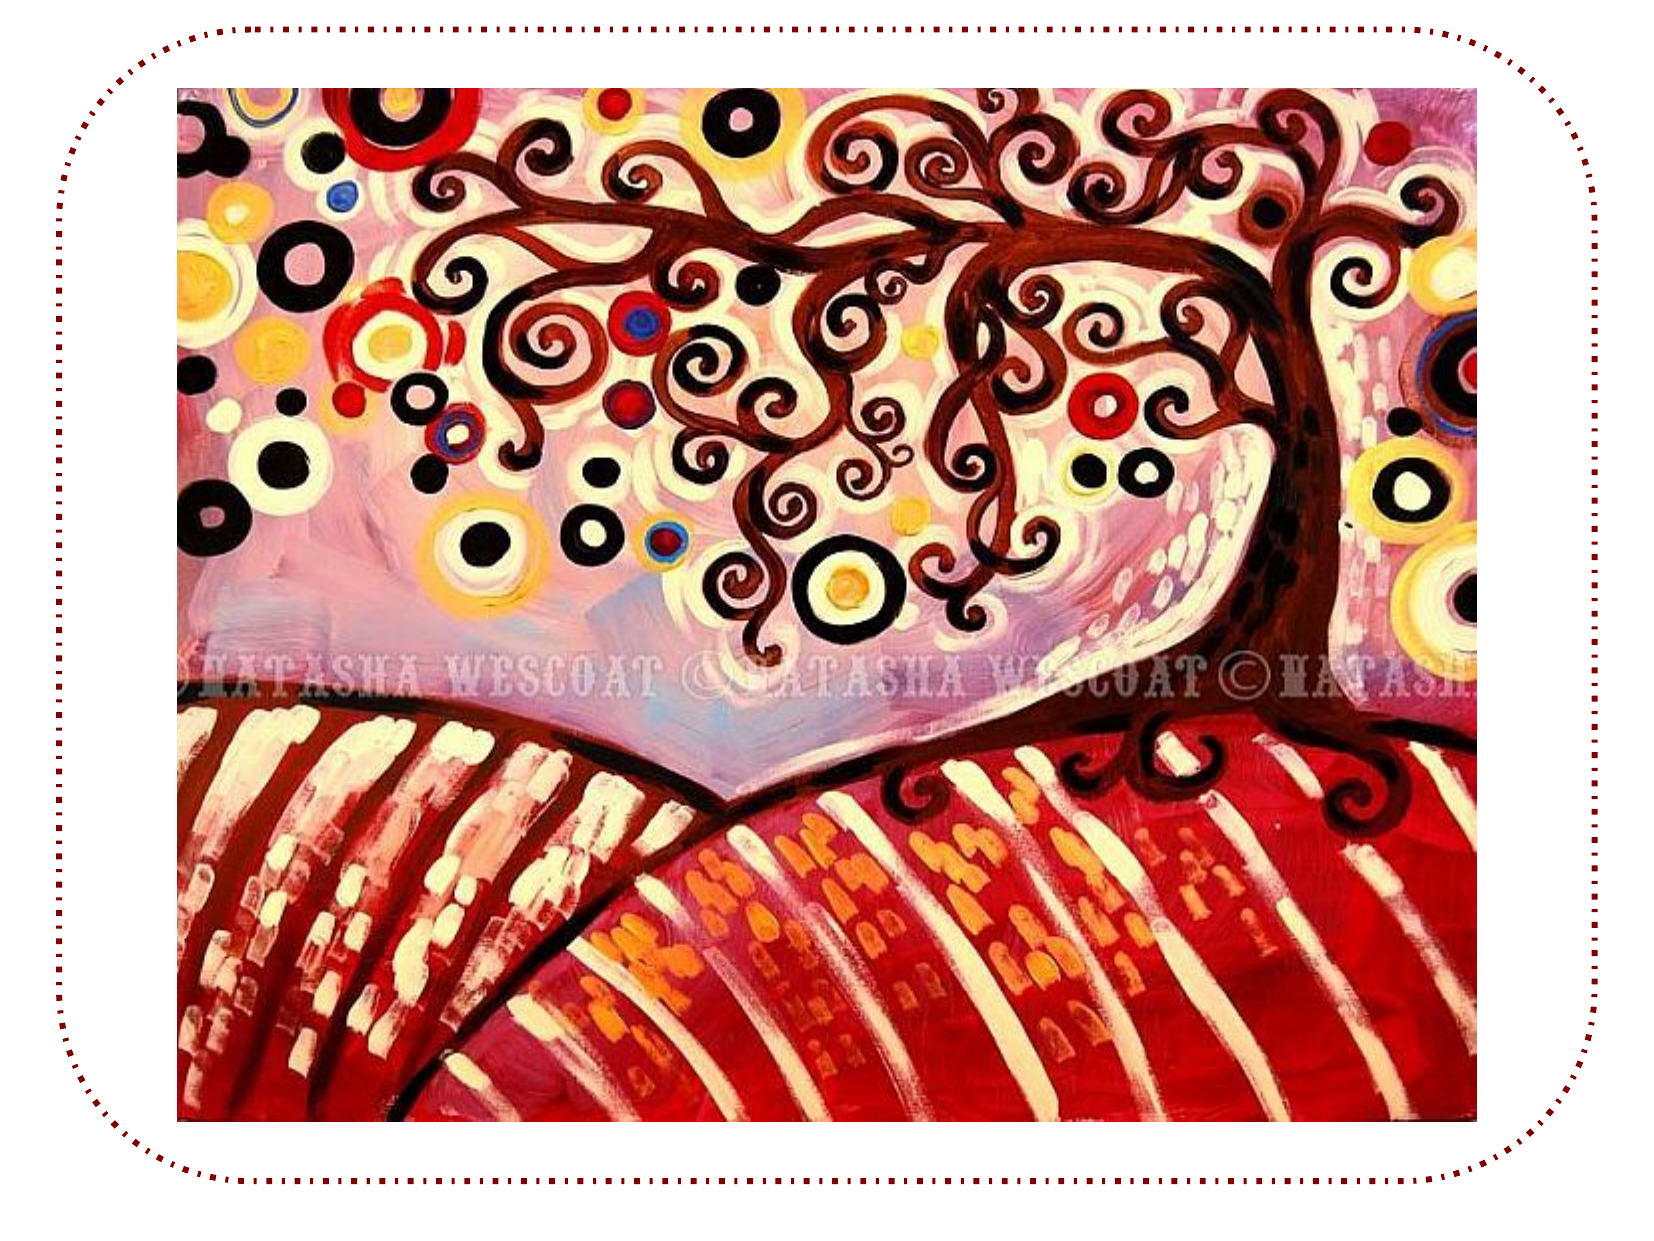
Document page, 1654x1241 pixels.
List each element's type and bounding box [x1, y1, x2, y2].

picture [177, 88, 1477, 1123]
